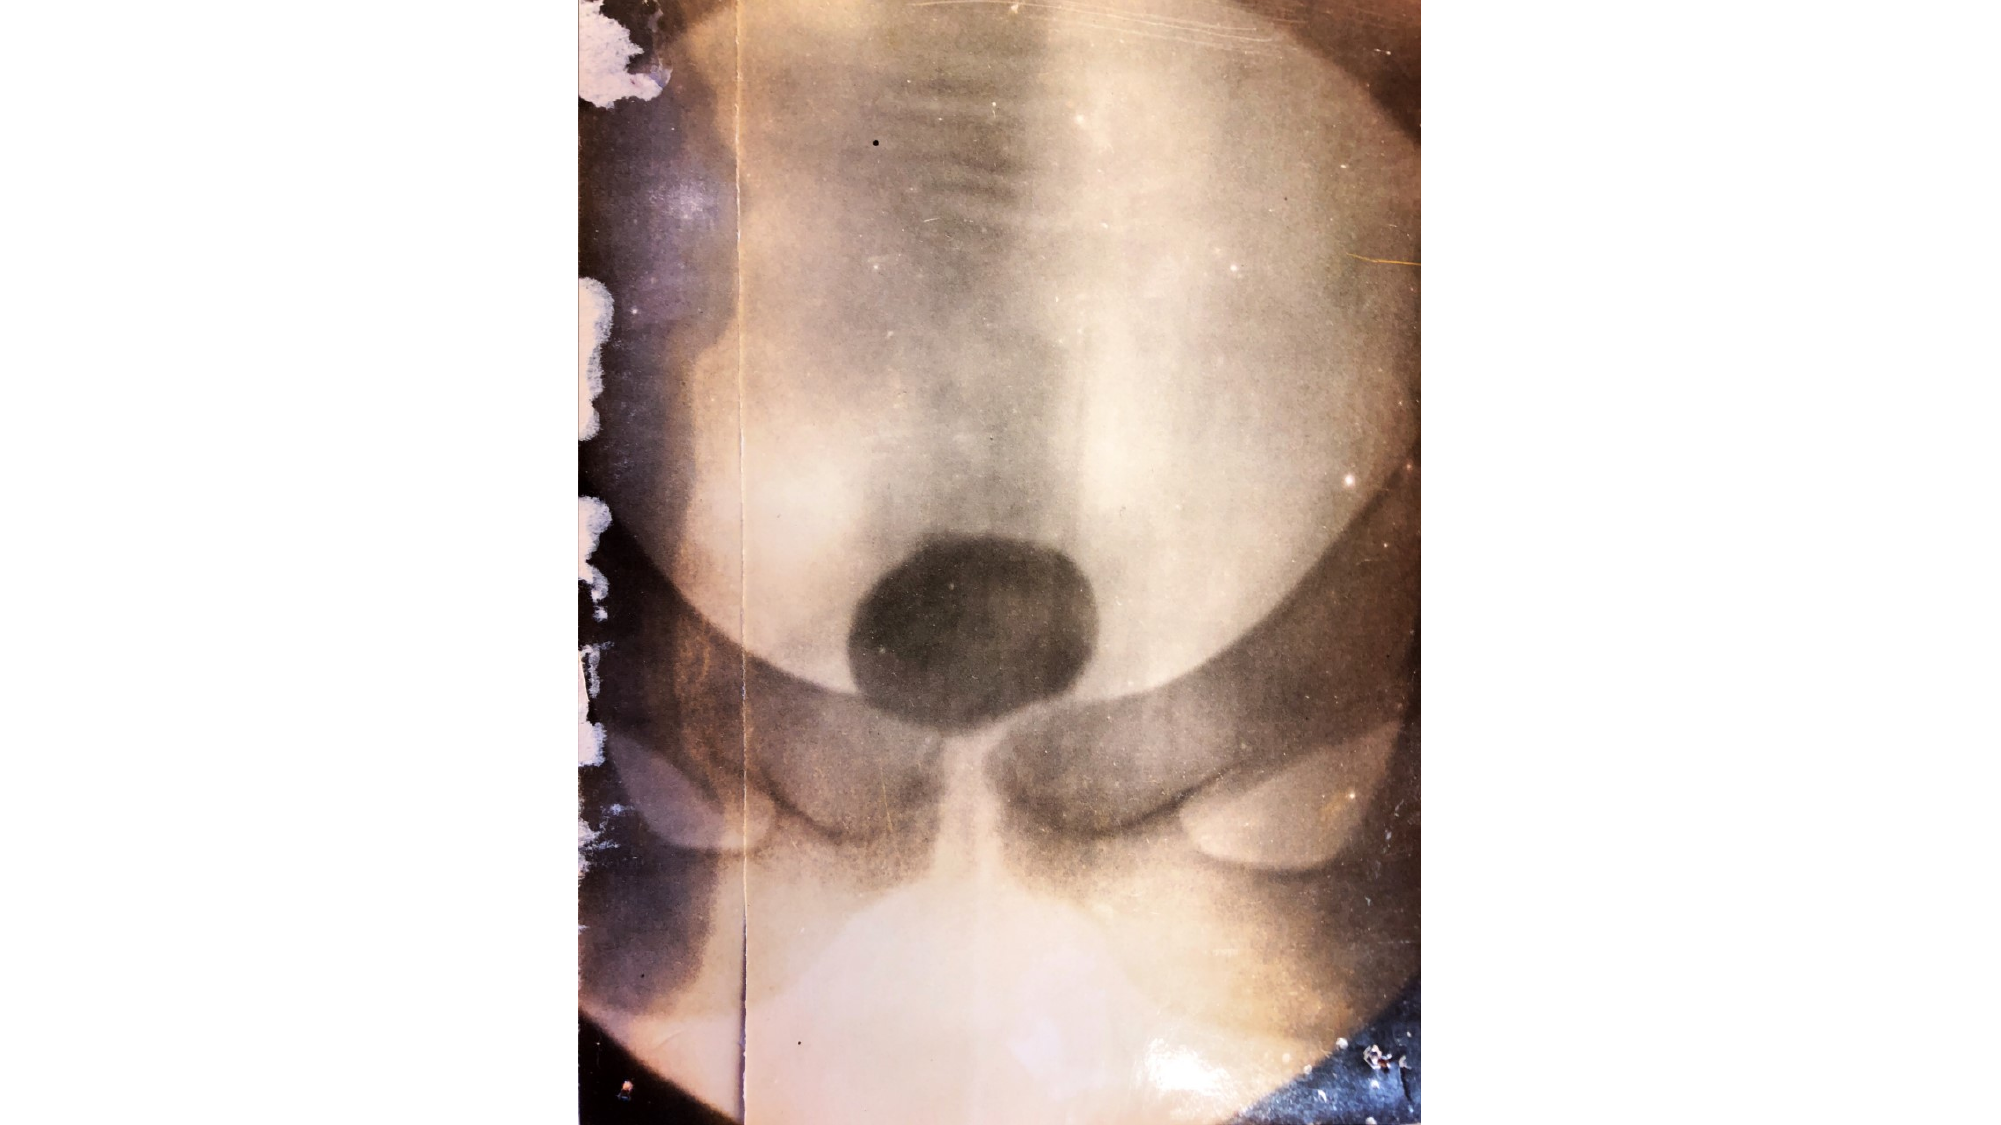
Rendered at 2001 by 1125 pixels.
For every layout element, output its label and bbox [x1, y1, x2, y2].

picture [578, 0, 1421, 1125]
